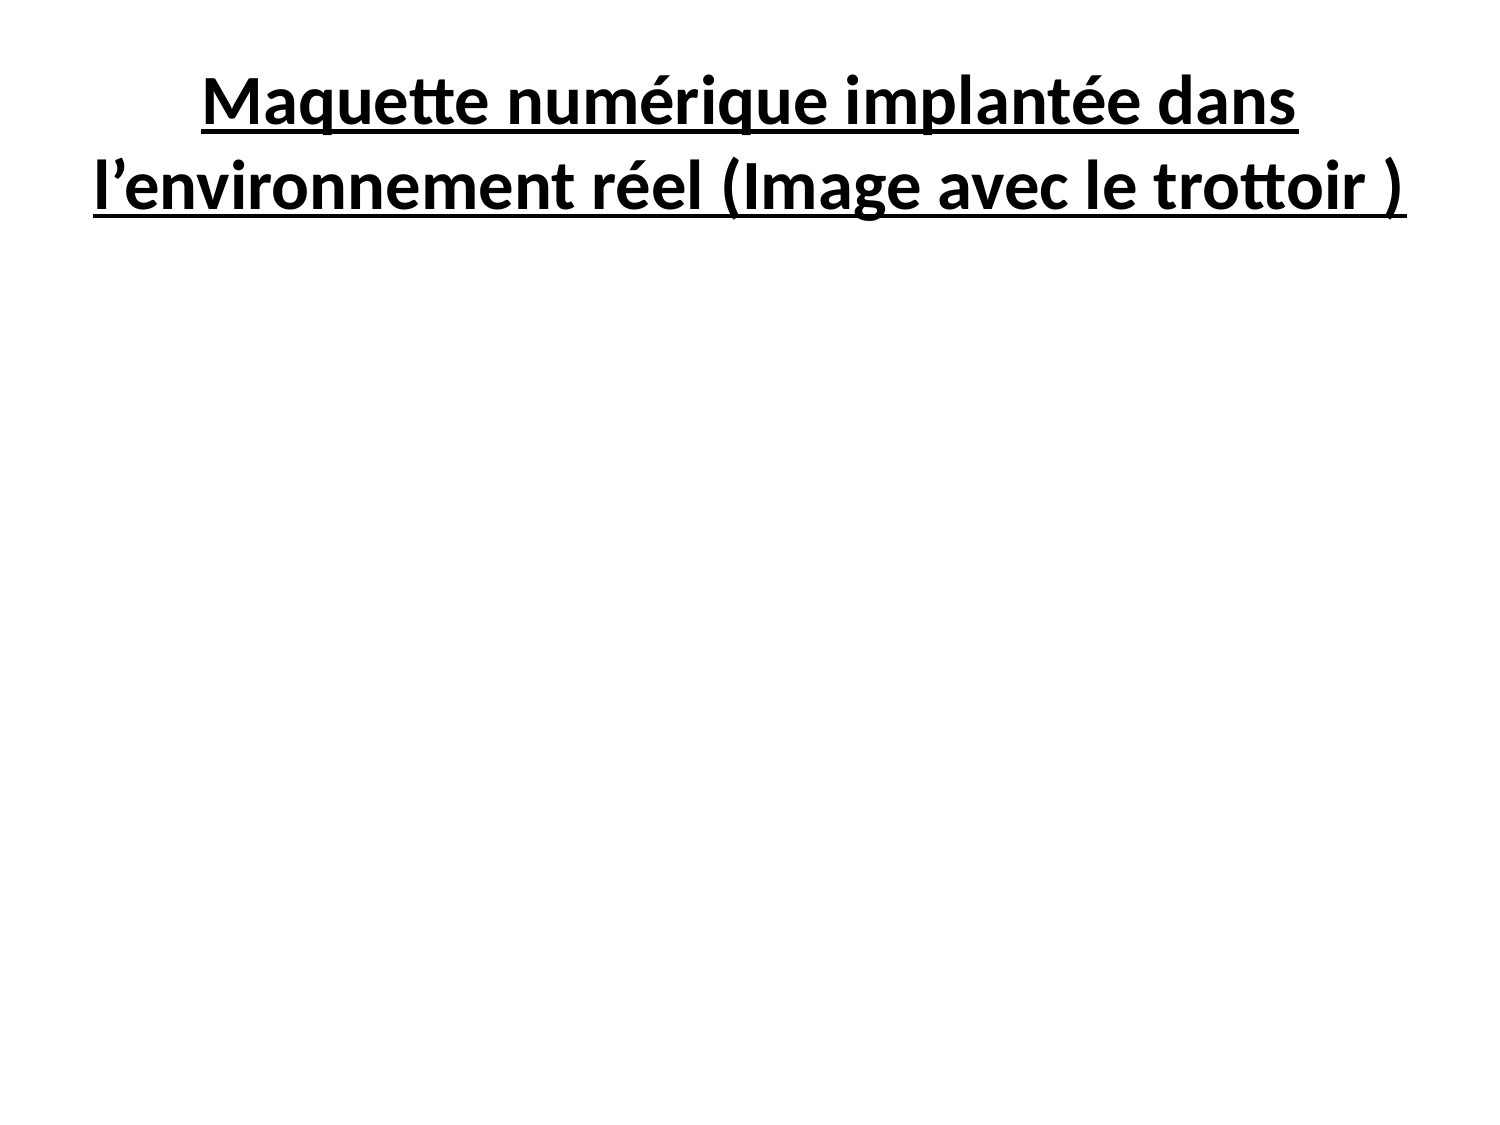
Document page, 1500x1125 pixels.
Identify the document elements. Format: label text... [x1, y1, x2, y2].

title Maquette numérique implantée dans l’environnement réel (Image avec le trottoir ) [75, 45, 1425, 233]
